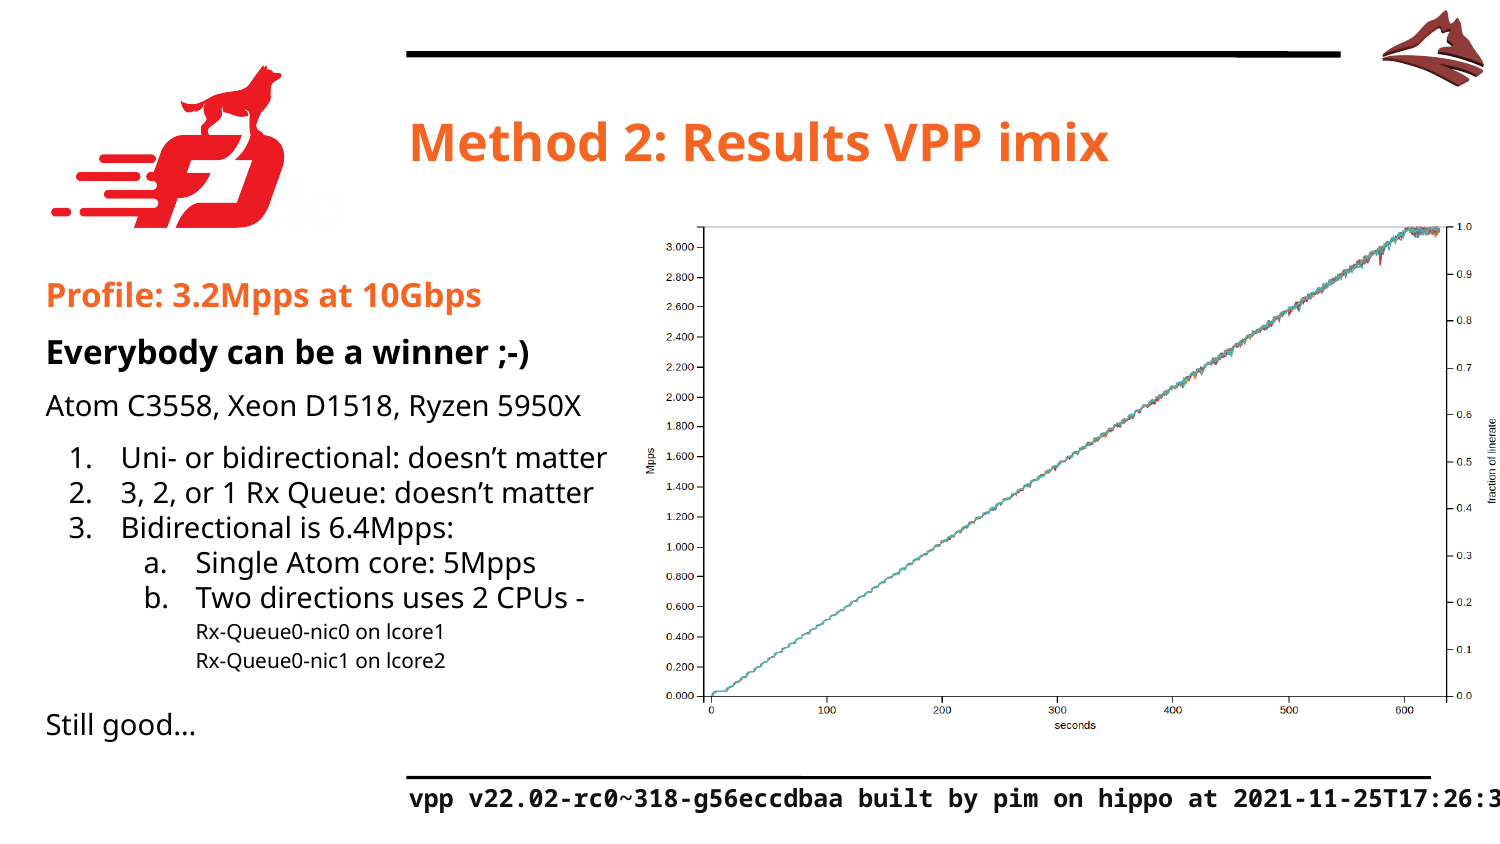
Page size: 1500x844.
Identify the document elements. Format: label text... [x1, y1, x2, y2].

picture [1382, 10, 1484, 87]
picture [51, 65, 344, 228]
picture [629, 212, 1500, 738]
text_box Profile: 3.2Mpps at 10Gbps Everybody can be a winner ;-) Atom C3558, Xeon D1518, Ryzen 5950X Uni- or bidirectional: doesn’t matter 3, 2, or 1 Rx Queue: doesn’t matter Bidirectional is 6.4Mpps: Single Atom core: 5Mpps Two directions uses 2 CPUs - Rx-Queue0-nic0 on lcore1 Rx-Queue0-nic1 on lcore2 Still good… [30, 259, 716, 756]
title Method 2: Results VPP imix [393, 94, 1431, 199]
text_box vpp v22.02-rc0~318-g56eccdbaa built by pim on hippo at 2021-11-25T17:26:37 [393, 767, 1500, 844]
